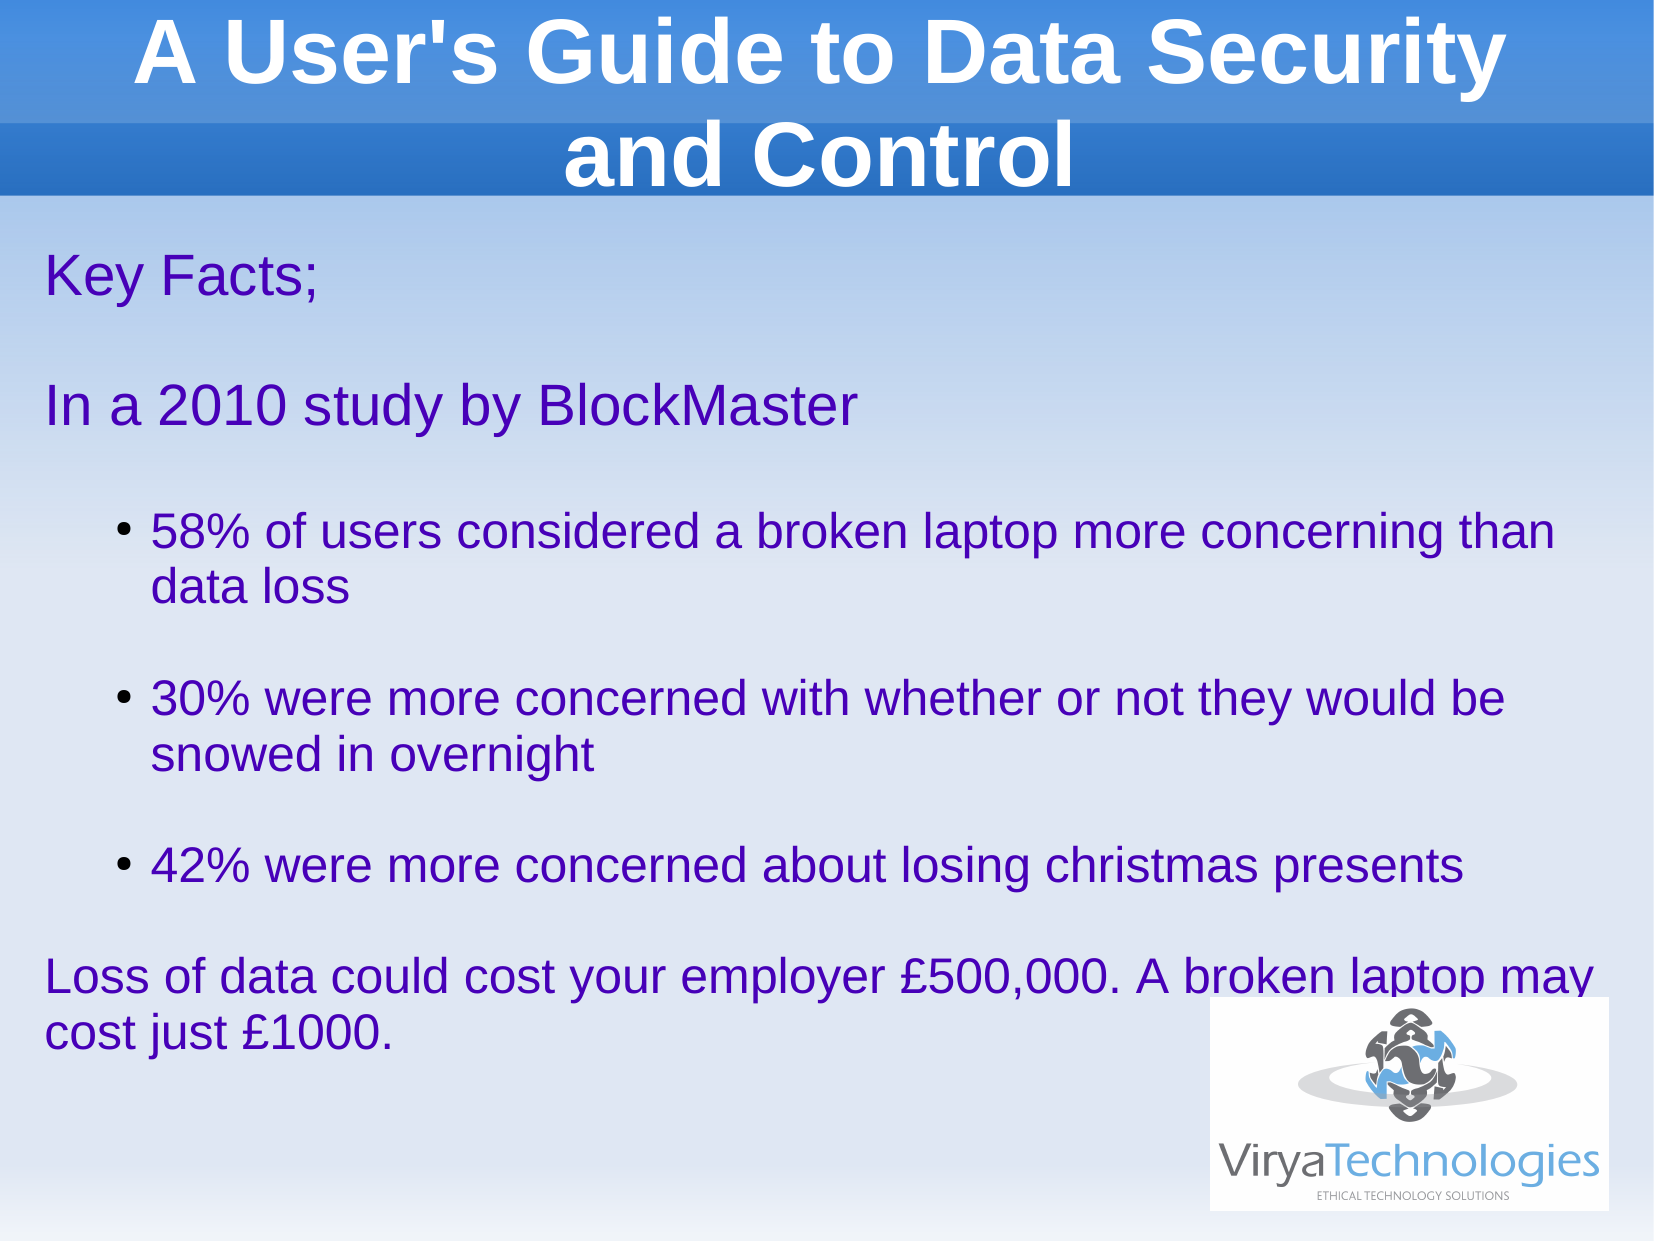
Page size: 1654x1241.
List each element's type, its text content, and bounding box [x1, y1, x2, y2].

title A User's Guide to Data Security and Control [76, 0, 1565, 208]
text_box Key Facts; In a 2010 study by BlockMaster 58% of users considered a broken laptop more concerning than data loss 30% were more concerned with whether or not they would be snowed in overnight 42% were more concerned about losing christmas presents Loss of data could cost your employer £500,000. A broken laptop may cost just £1000. [29, 235, 1625, 1241]
picture [0, 0, 1654, 1241]
picture [1210, 997, 1609, 1211]
